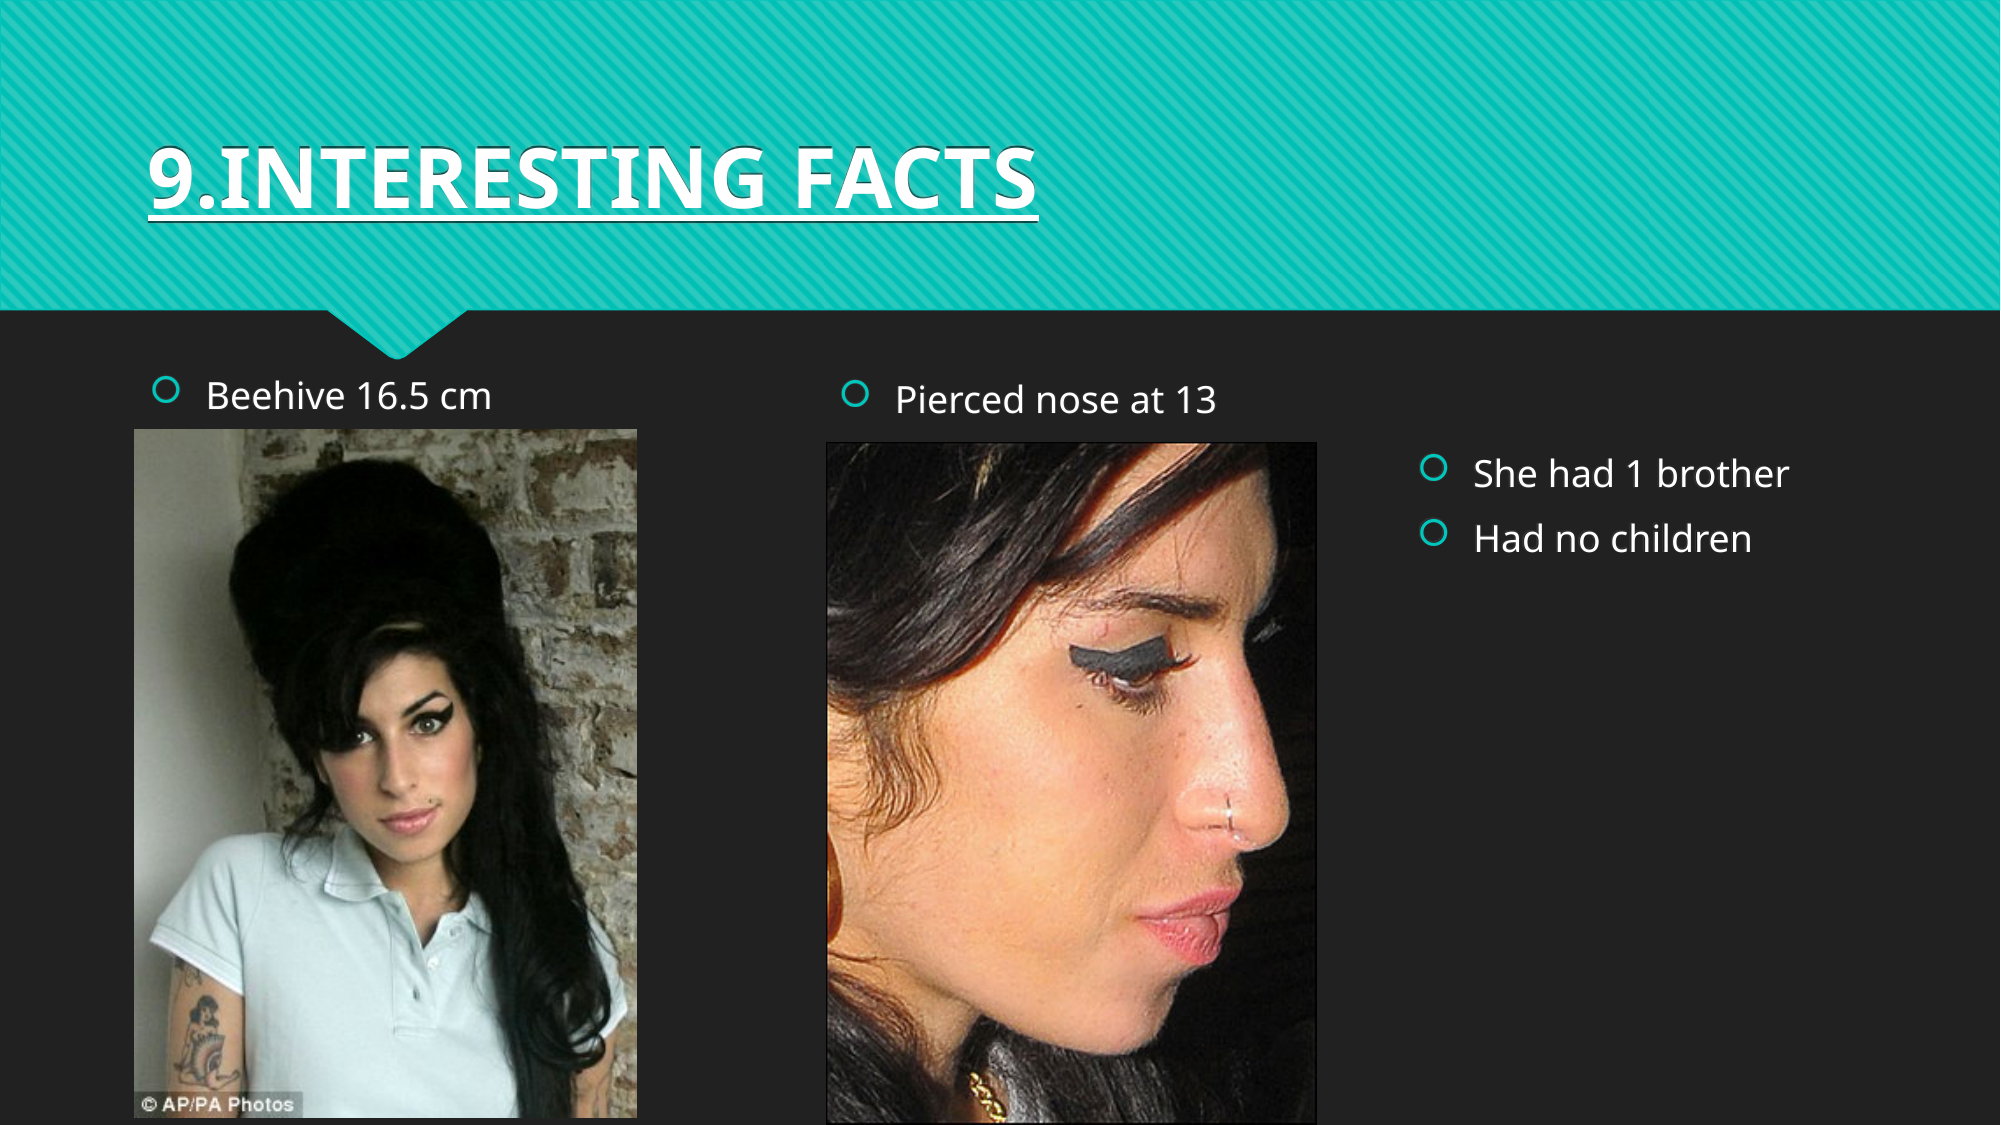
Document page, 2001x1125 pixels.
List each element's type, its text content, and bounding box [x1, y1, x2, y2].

list Pierced nose at 13 [823, 368, 1676, 966]
list Beehive 16.5 cm [134, 364, 985, 962]
title 9.INTERESTING FACTS [132, 73, 1868, 233]
list She had 1 brother Had no children [1401, 442, 1947, 625]
picture [1, 1, 1999, 357]
picture [134, 429, 637, 1118]
picture [826, 442, 1317, 1125]
